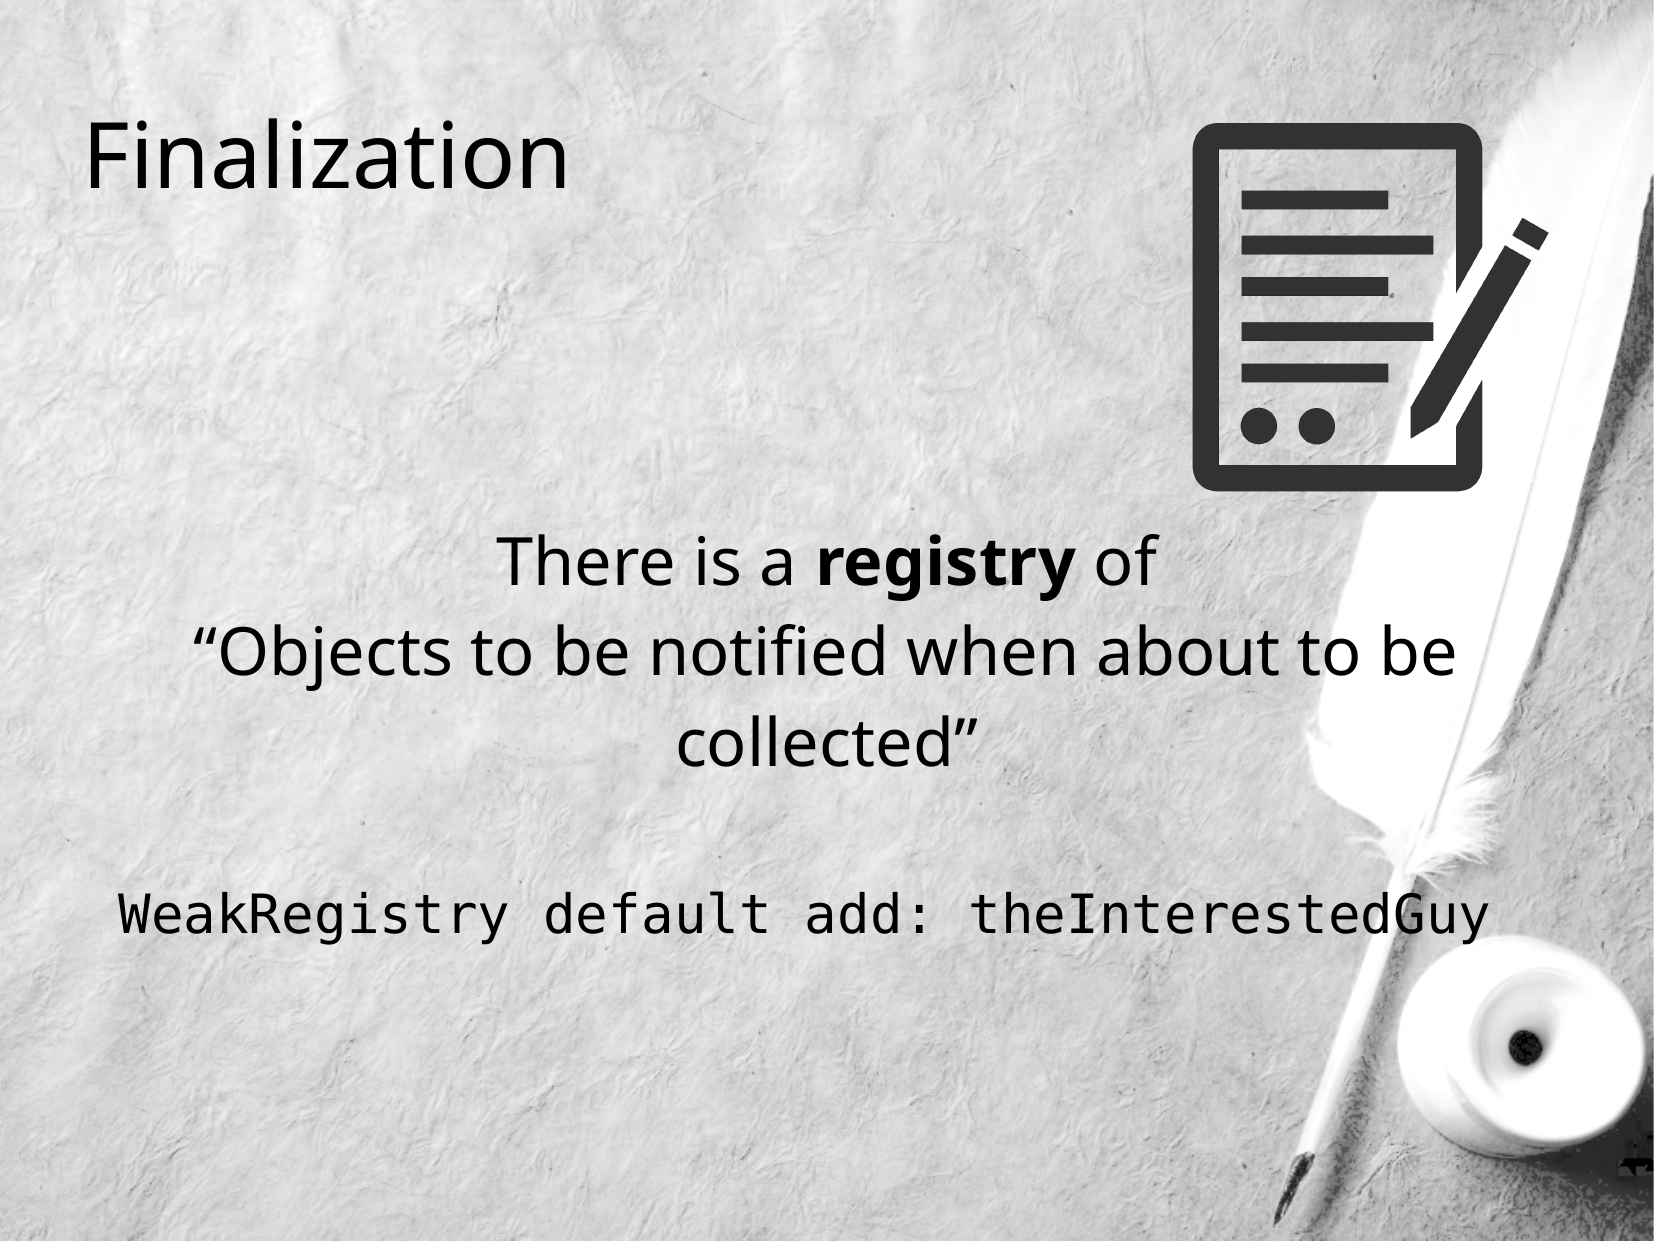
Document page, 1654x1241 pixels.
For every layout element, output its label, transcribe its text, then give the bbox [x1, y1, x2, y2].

picture [0, 0, 1654, 1241]
subtitle There is a registry of “Objects to be notified when about to be collected” [82, 290, 1571, 1010]
text_box WeakRegistry default add: theInterestedGuy [75, 840, 1538, 991]
title Finalization [82, 49, 1571, 257]
